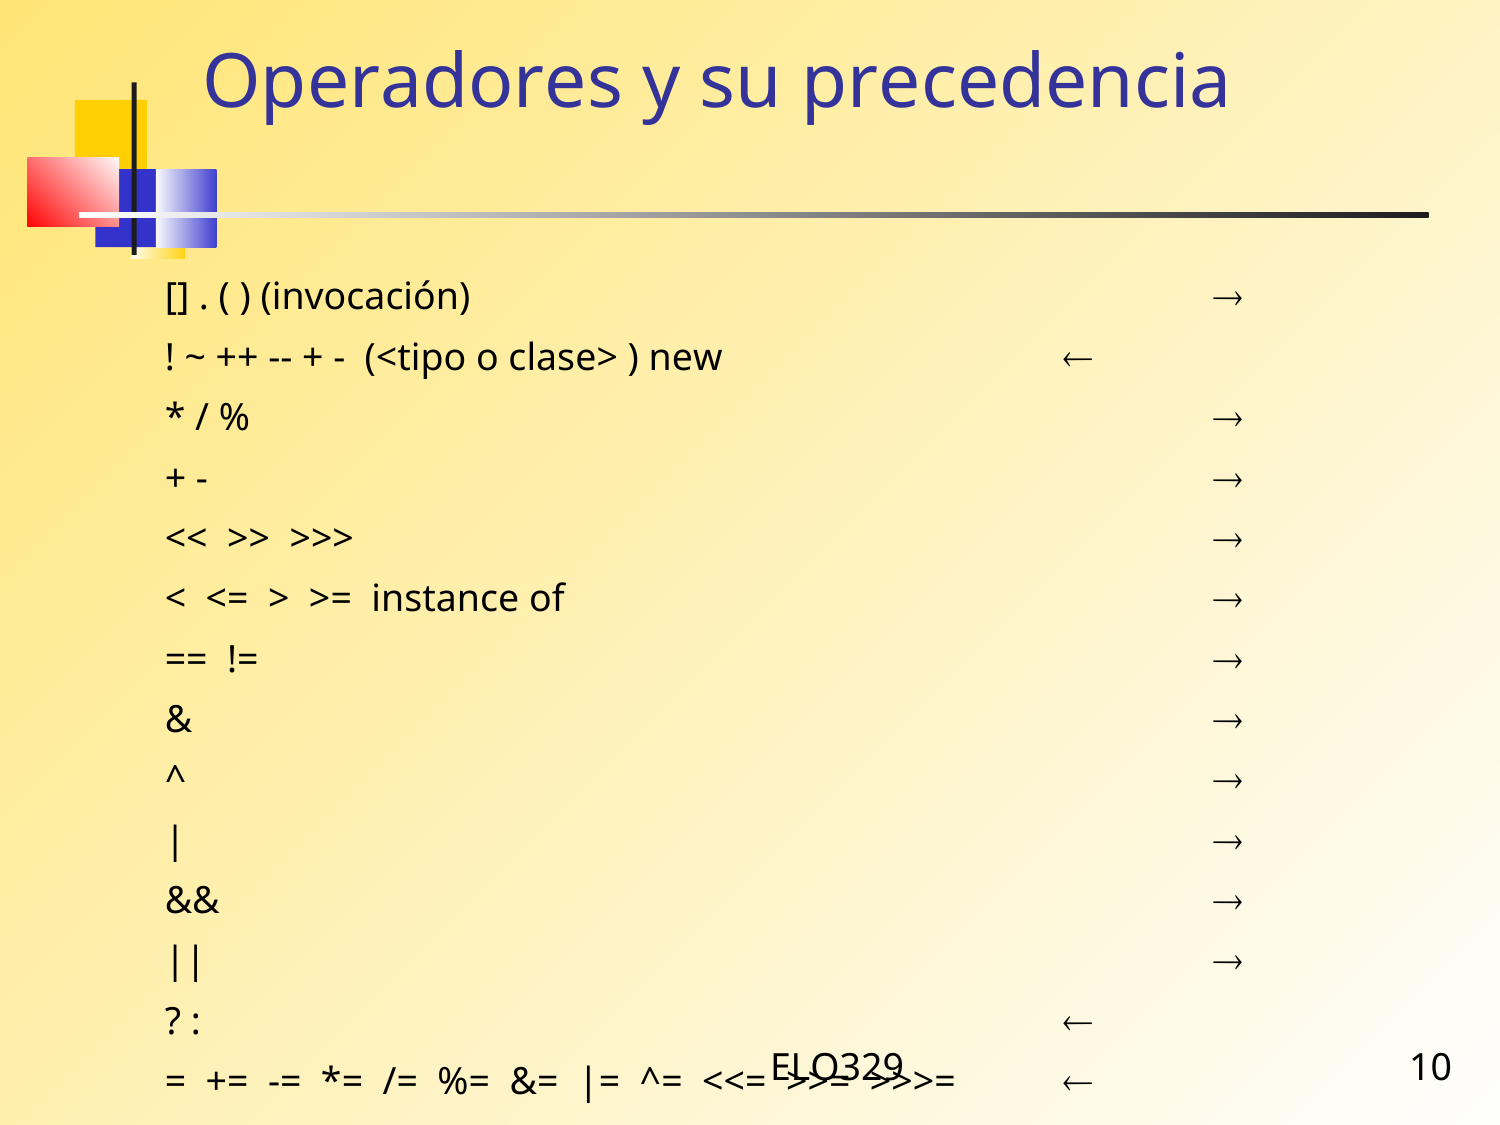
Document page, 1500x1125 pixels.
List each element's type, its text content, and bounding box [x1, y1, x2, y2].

title Operadores y su precedencia [187, 31, 1466, 138]
list [] . ( ) (invocación)  ! ~ ++ -- + - (<tipo o clase> ) new  * / %  + -  << >> >>>  < <= > >= instance of  == !=  &  ^  |  &&  ||  ? :  = += -= *= /= %= &= |= ^= <<= >>= >>>=  [149, 262, 1463, 1063]
